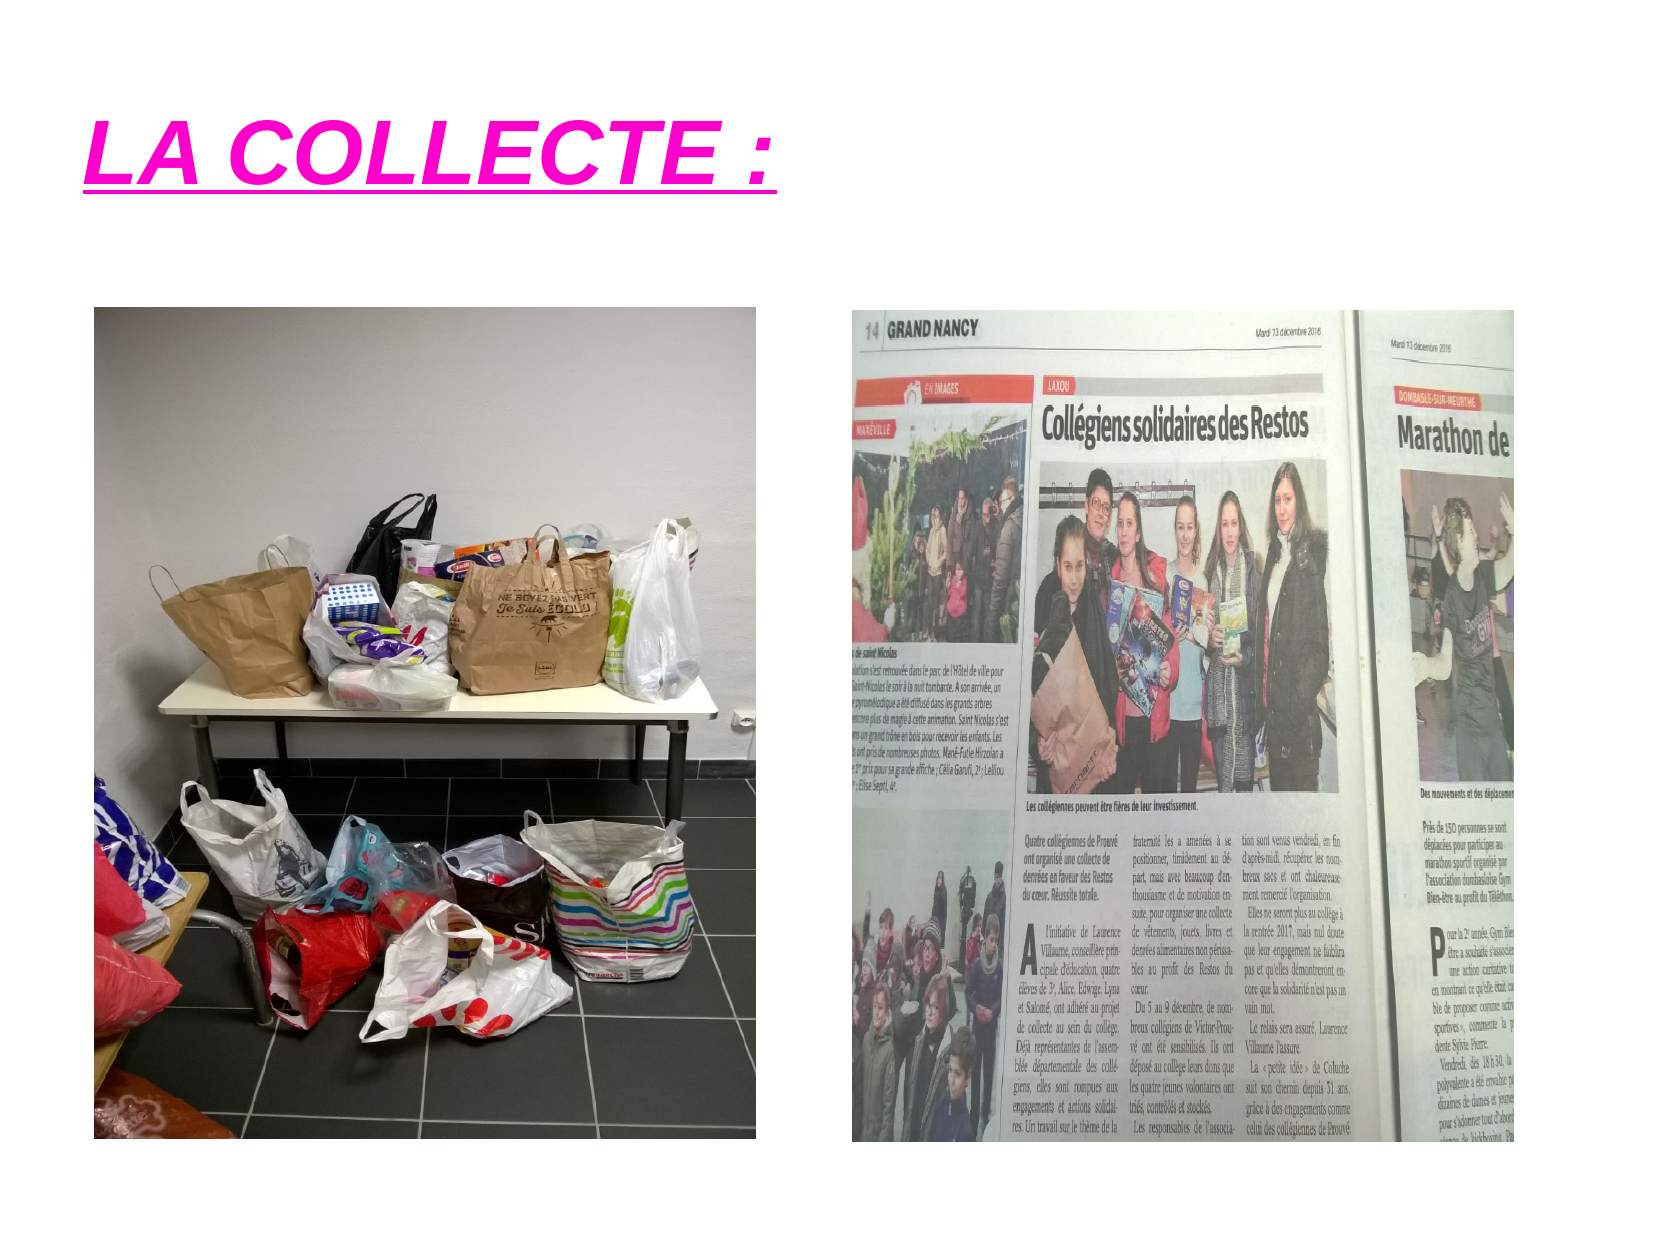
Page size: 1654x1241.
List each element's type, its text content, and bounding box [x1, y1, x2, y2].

picture [94, 307, 756, 1139]
picture [852, 310, 1514, 1142]
title LA COLLECTE : [82, 49, 1571, 257]
